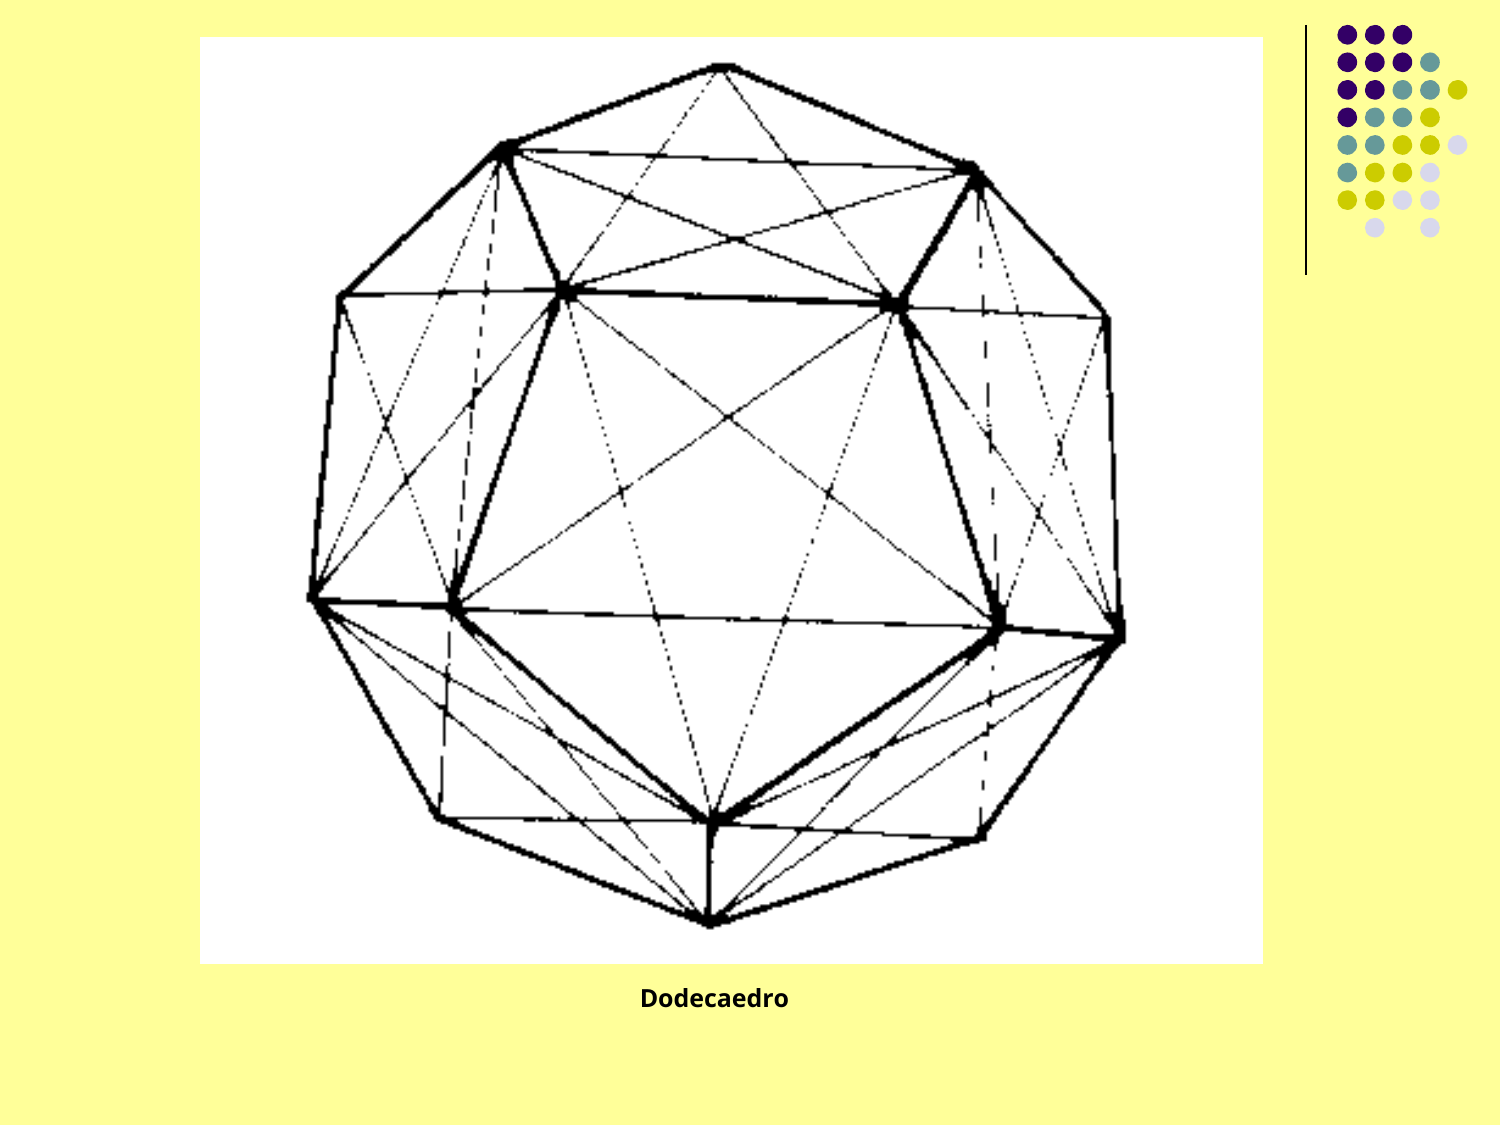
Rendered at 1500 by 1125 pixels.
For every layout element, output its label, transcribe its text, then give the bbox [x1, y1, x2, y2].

picture [200, 37, 1263, 964]
text_box Dodecaedro [624, 975, 1313, 1021]
